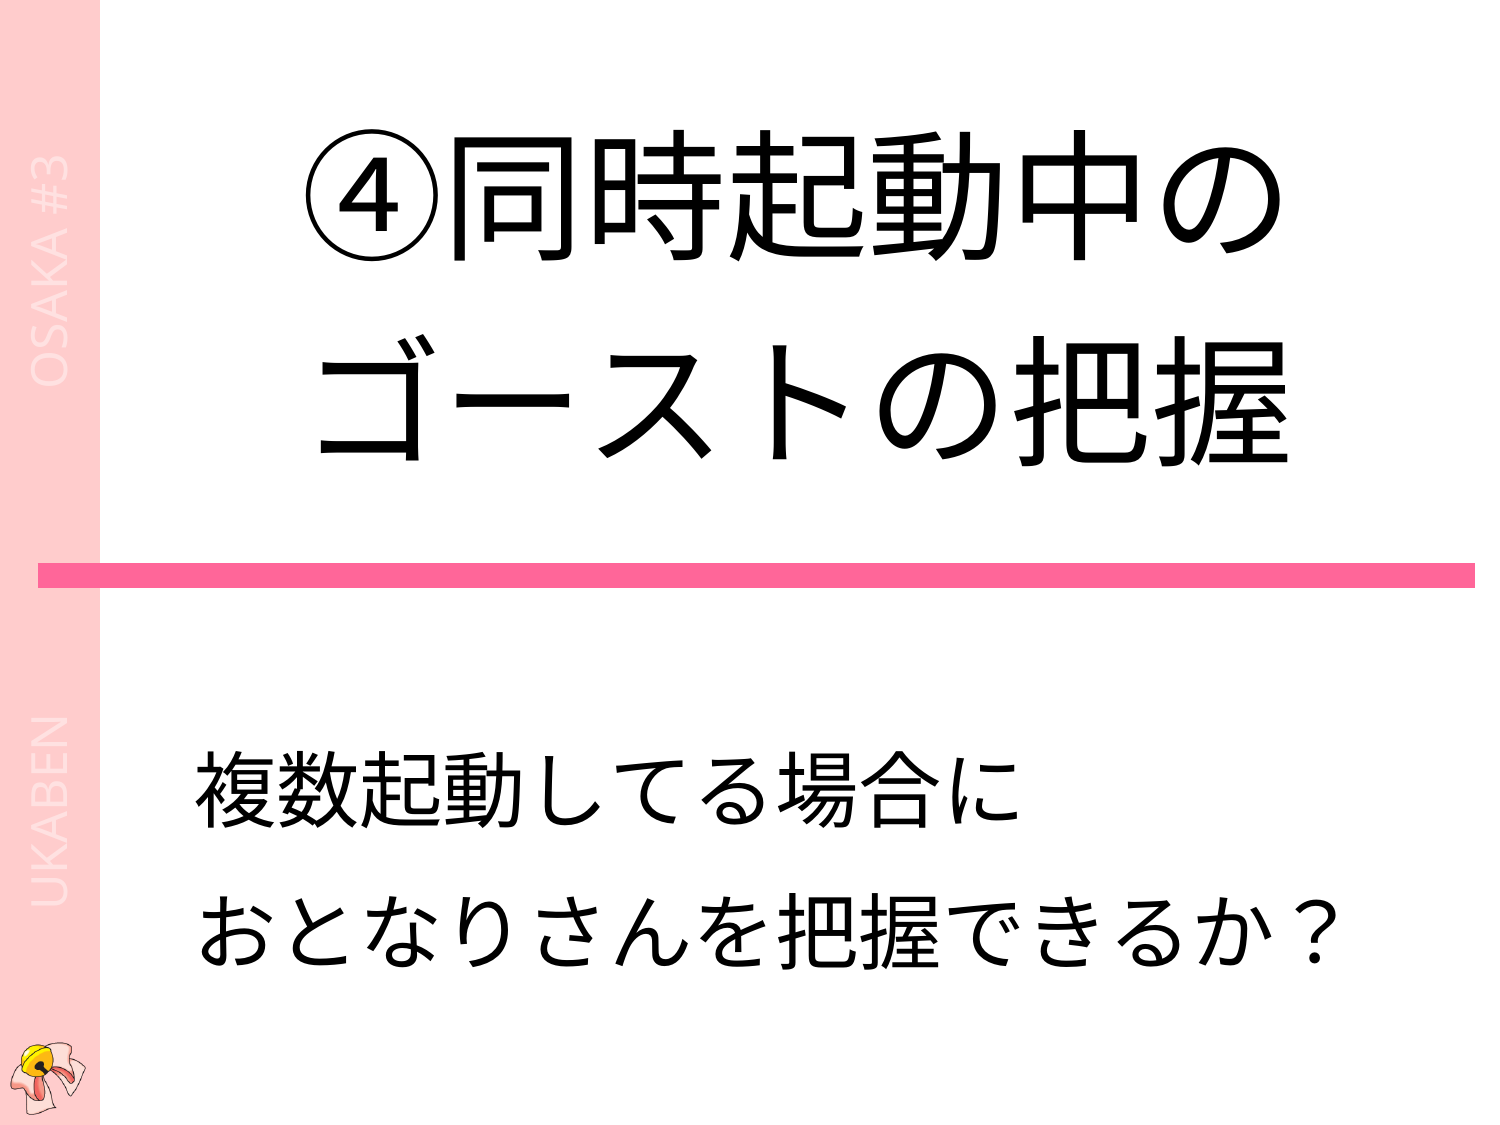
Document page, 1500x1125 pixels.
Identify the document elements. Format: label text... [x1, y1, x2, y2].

title ④同時起動中の ゴーストの把握 [118, 50, 1477, 532]
picture [10, 1042, 86, 1115]
subtitle 複数起動してる場合に おとなりさんを把握できるか？ [118, 620, 1477, 1093]
